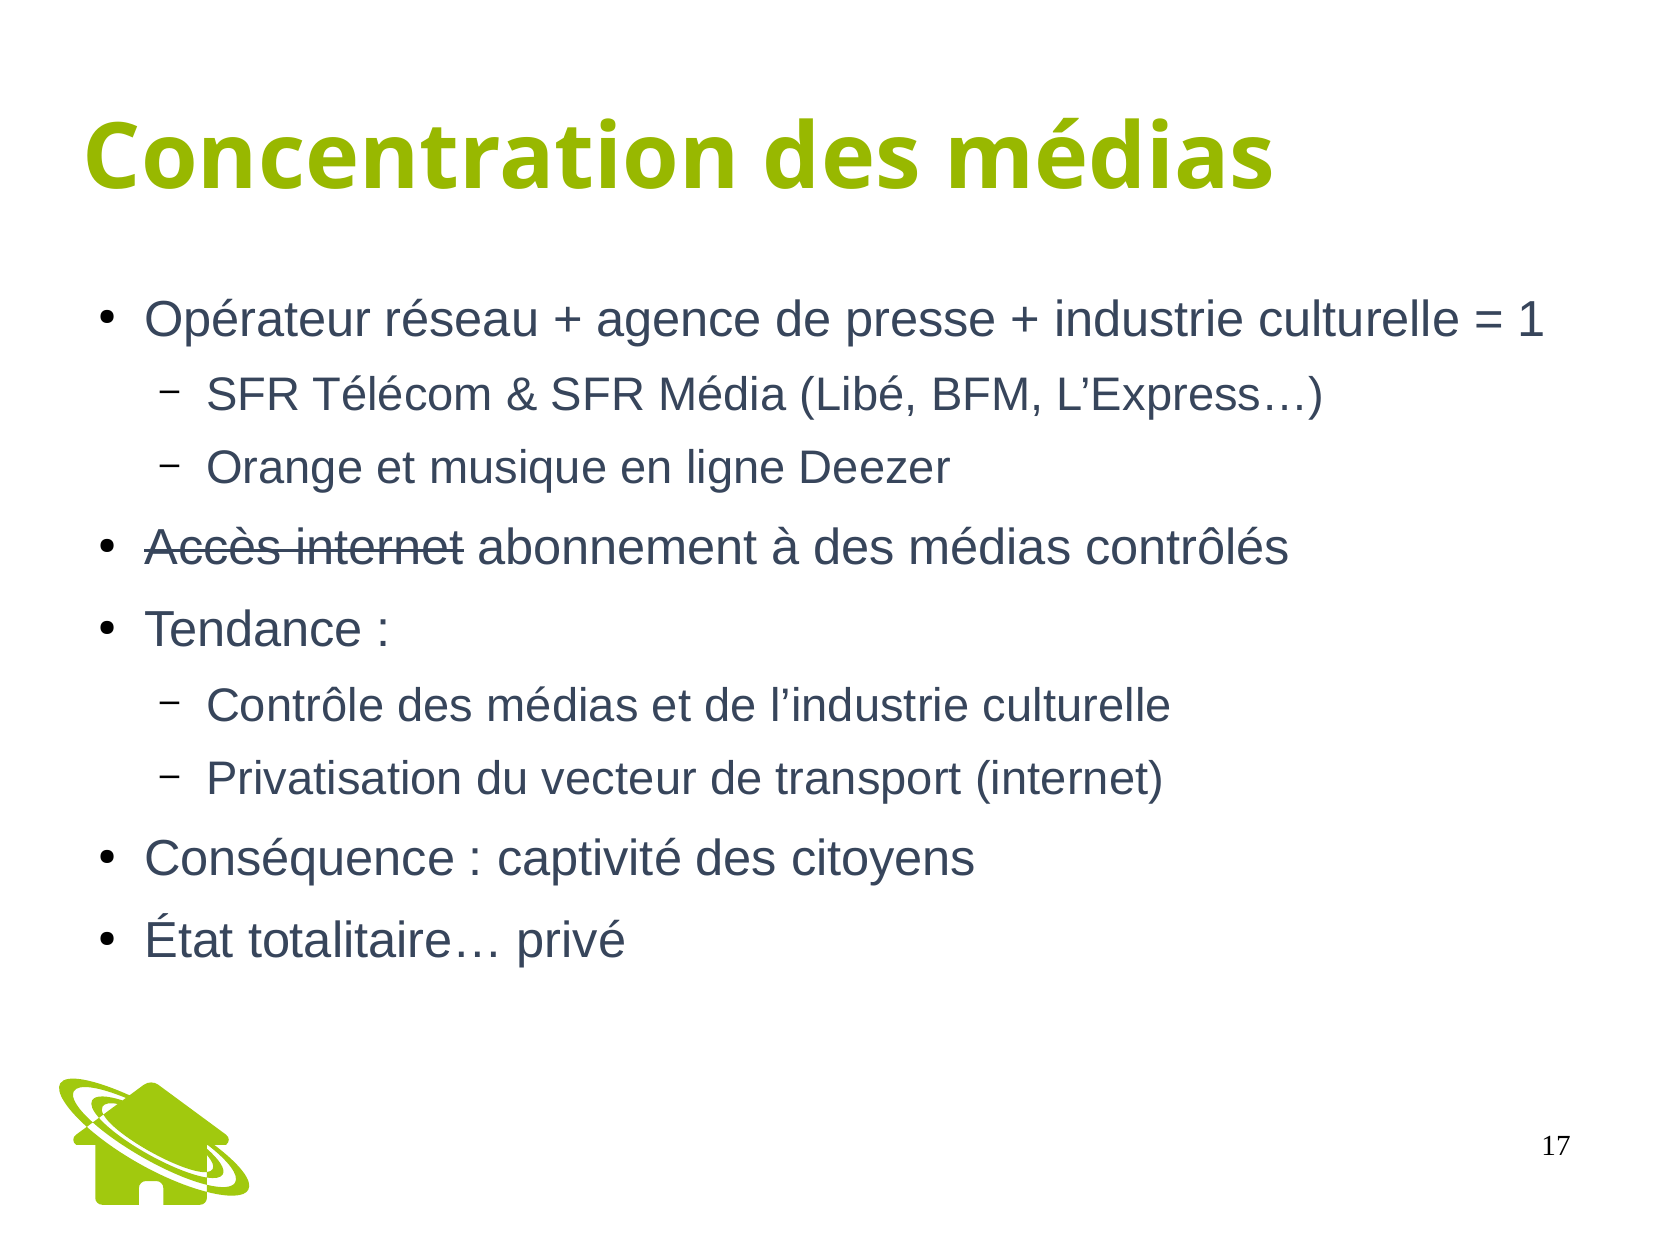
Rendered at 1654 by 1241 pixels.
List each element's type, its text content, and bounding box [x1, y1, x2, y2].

list Opérateur réseau + agence de presse + industrie culturelle = 1 SFR Télécom & SFR Média (Libé, BFM, L’Express…) Orange et musique en ligne Deezer Accès internet abonnement à des médias contrôlés Tendance : Contrôle des médias et de l’industrie culturelle Privatisation du vecteur de transport (internet) Conséquence : captivité des citoyens État totalitaire… privé [82, 290, 1571, 1010]
title Concentration des médias [82, 49, 1571, 257]
